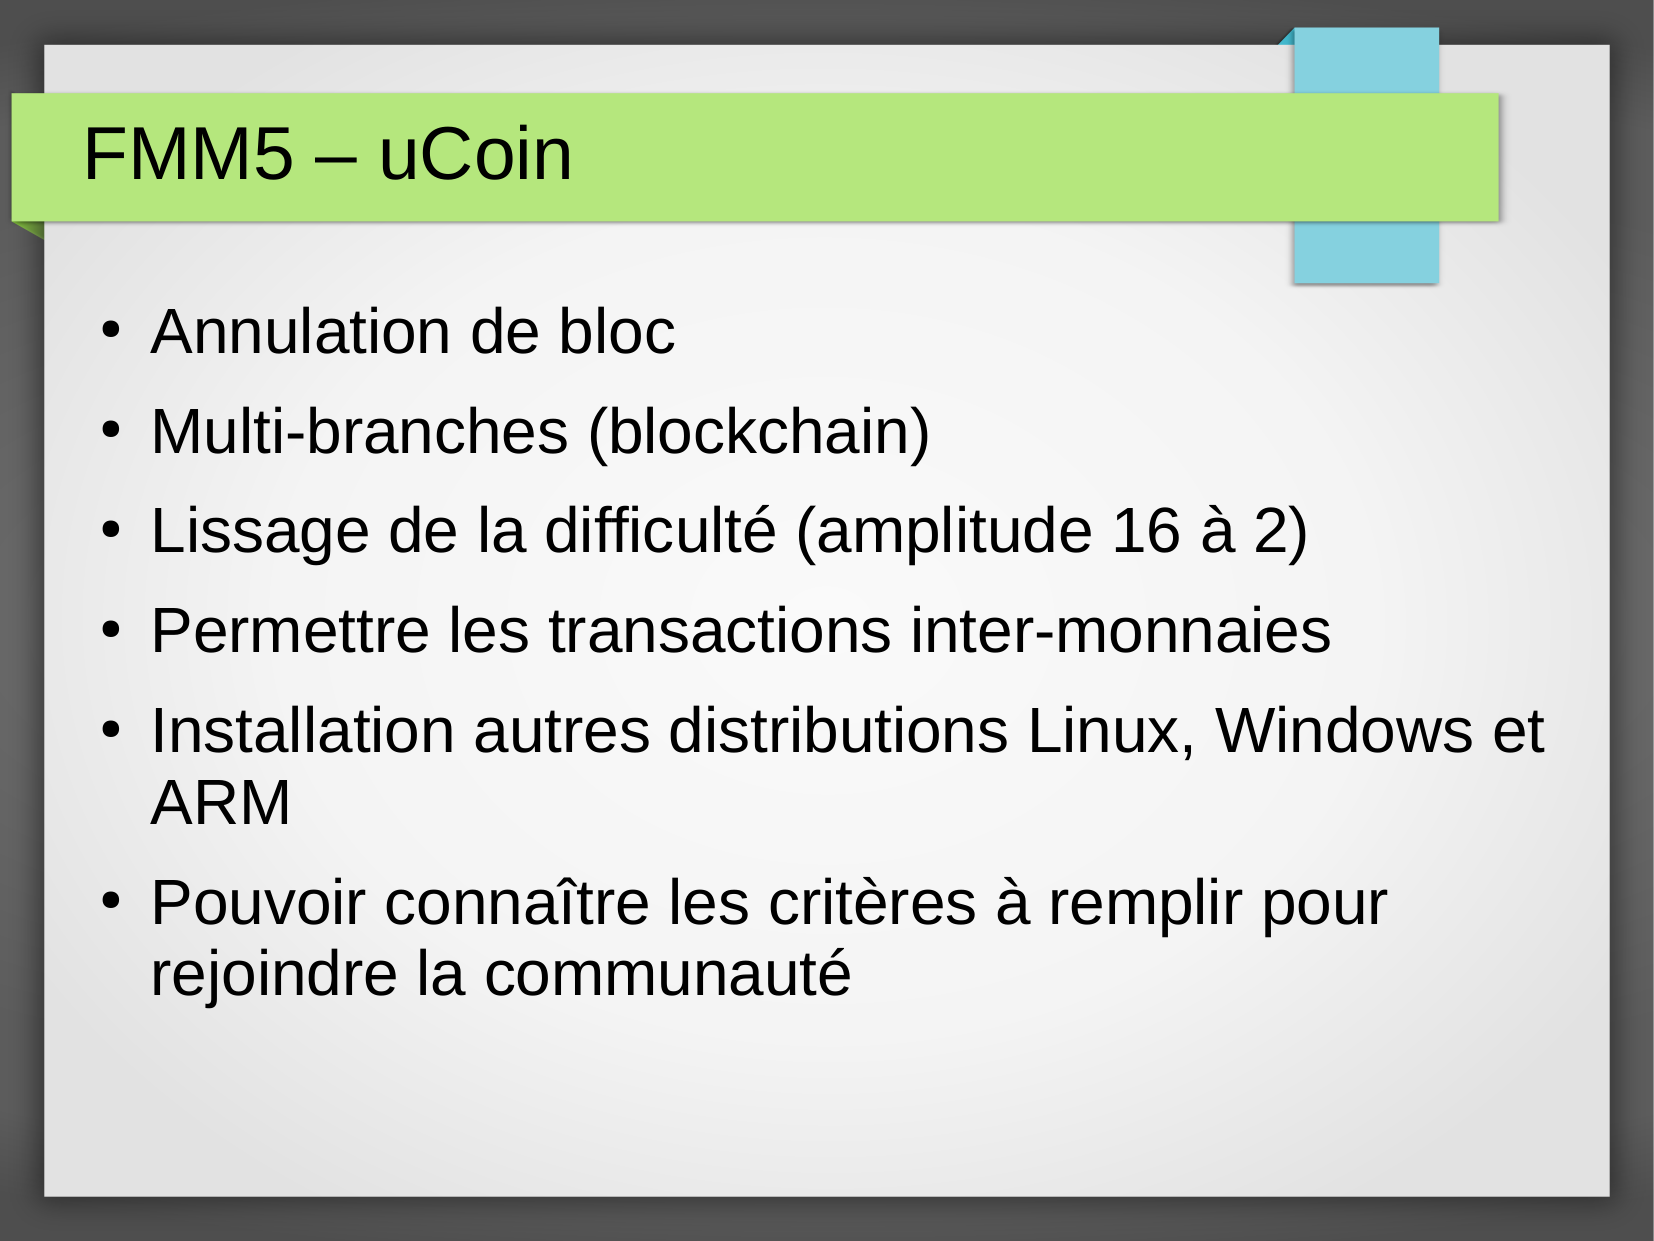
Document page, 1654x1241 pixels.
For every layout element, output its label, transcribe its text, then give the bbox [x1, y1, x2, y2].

picture [0, 0, 1654, 1241]
list Annulation de bloc Multi-branches (blockchain) Lissage de la difficulté (amplitude 16 à 2) Permettre les transactions inter-monnaies Installation autres distributions Linux, Windows et ARM Pouvoir connaître les critères à remplir pour rejoindre la communauté [82, 295, 1571, 1015]
title FMM5 – uCoin [82, 94, 1264, 213]
